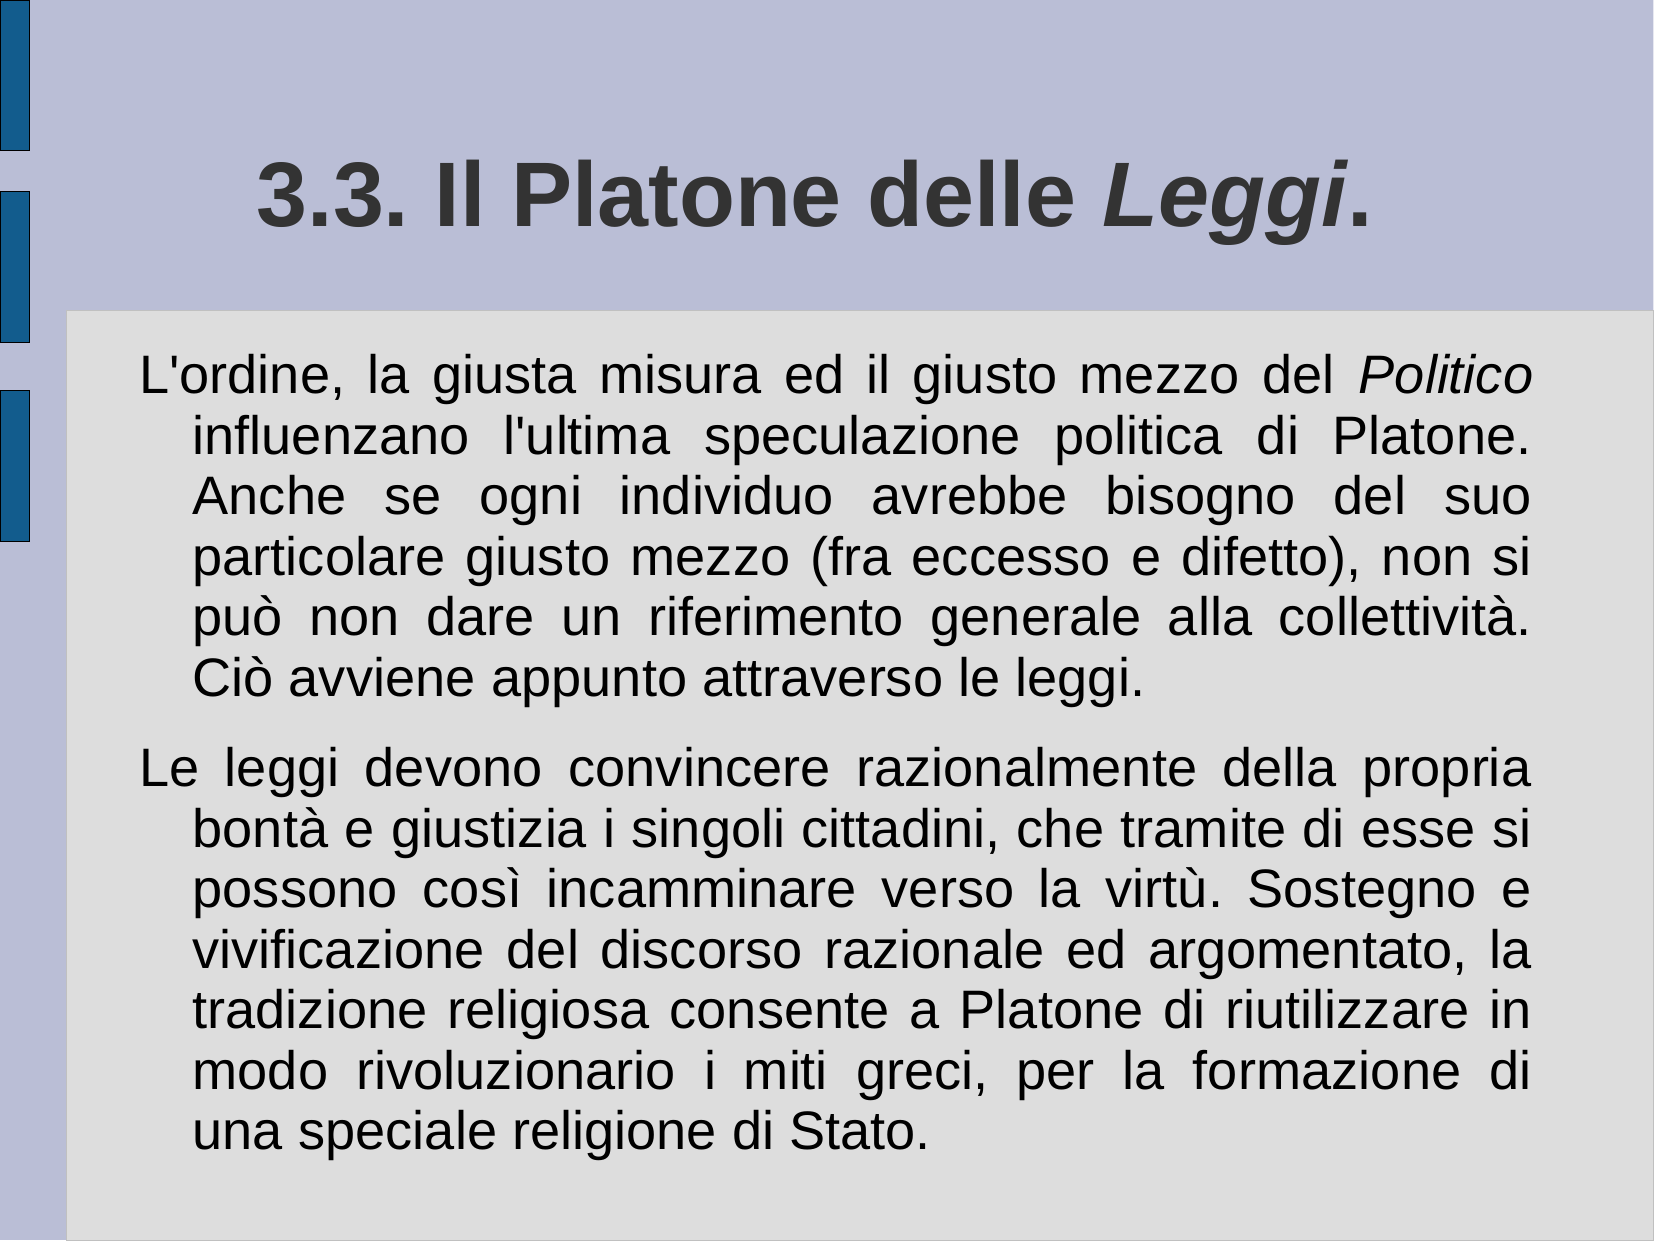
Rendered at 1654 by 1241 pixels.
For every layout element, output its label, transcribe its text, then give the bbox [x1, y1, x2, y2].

list L'ordine, la giusta misura ed il giusto mezzo del Politico influenzano l'ultima speculazione politica di Platone. Anche se ogni individuo avrebbe bisogno del suo particolare giusto mezzo (fra eccesso e difetto), non si può non dare un riferimento generale alla collettività. Ciò avviene appunto attraverso le leggi. Le leggi devono convincere razionalmente della propria bontà e giustizia i singoli cittadini, che tramite di esse si possono così incamminare verso la virtù. Sostegno e vivificazione del discorso razionale ed argomentato, la tradizione religiosa consente a Platone di riutilizzare in modo rivoluzionario i miti greci, per la formazione di una speciale religione di Stato. [121, 344, 1534, 1162]
title 3.3. Il Platone delle Leggi. [121, 91, 1534, 299]
